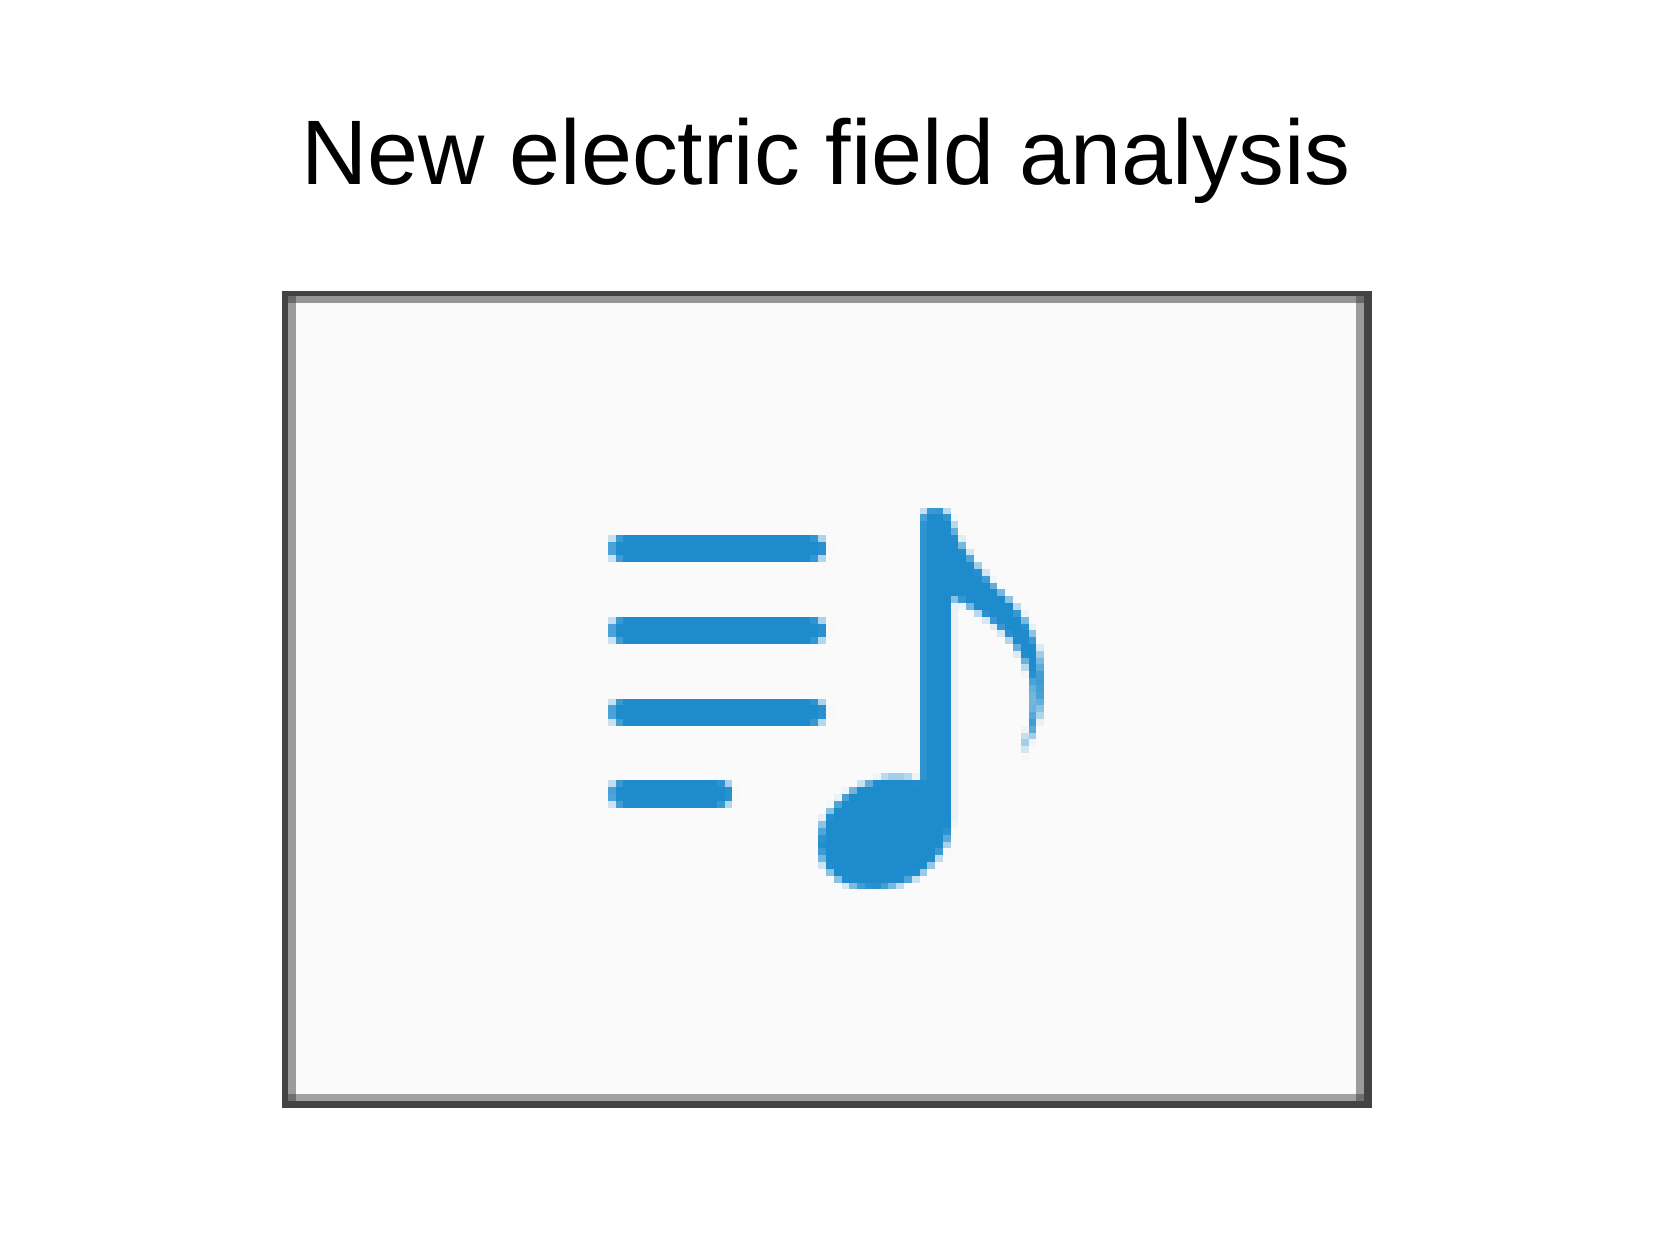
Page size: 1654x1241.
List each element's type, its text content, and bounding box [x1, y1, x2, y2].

title New electric field analysis [82, 49, 1571, 257]
text_box [281, 290, 1373, 1109]
